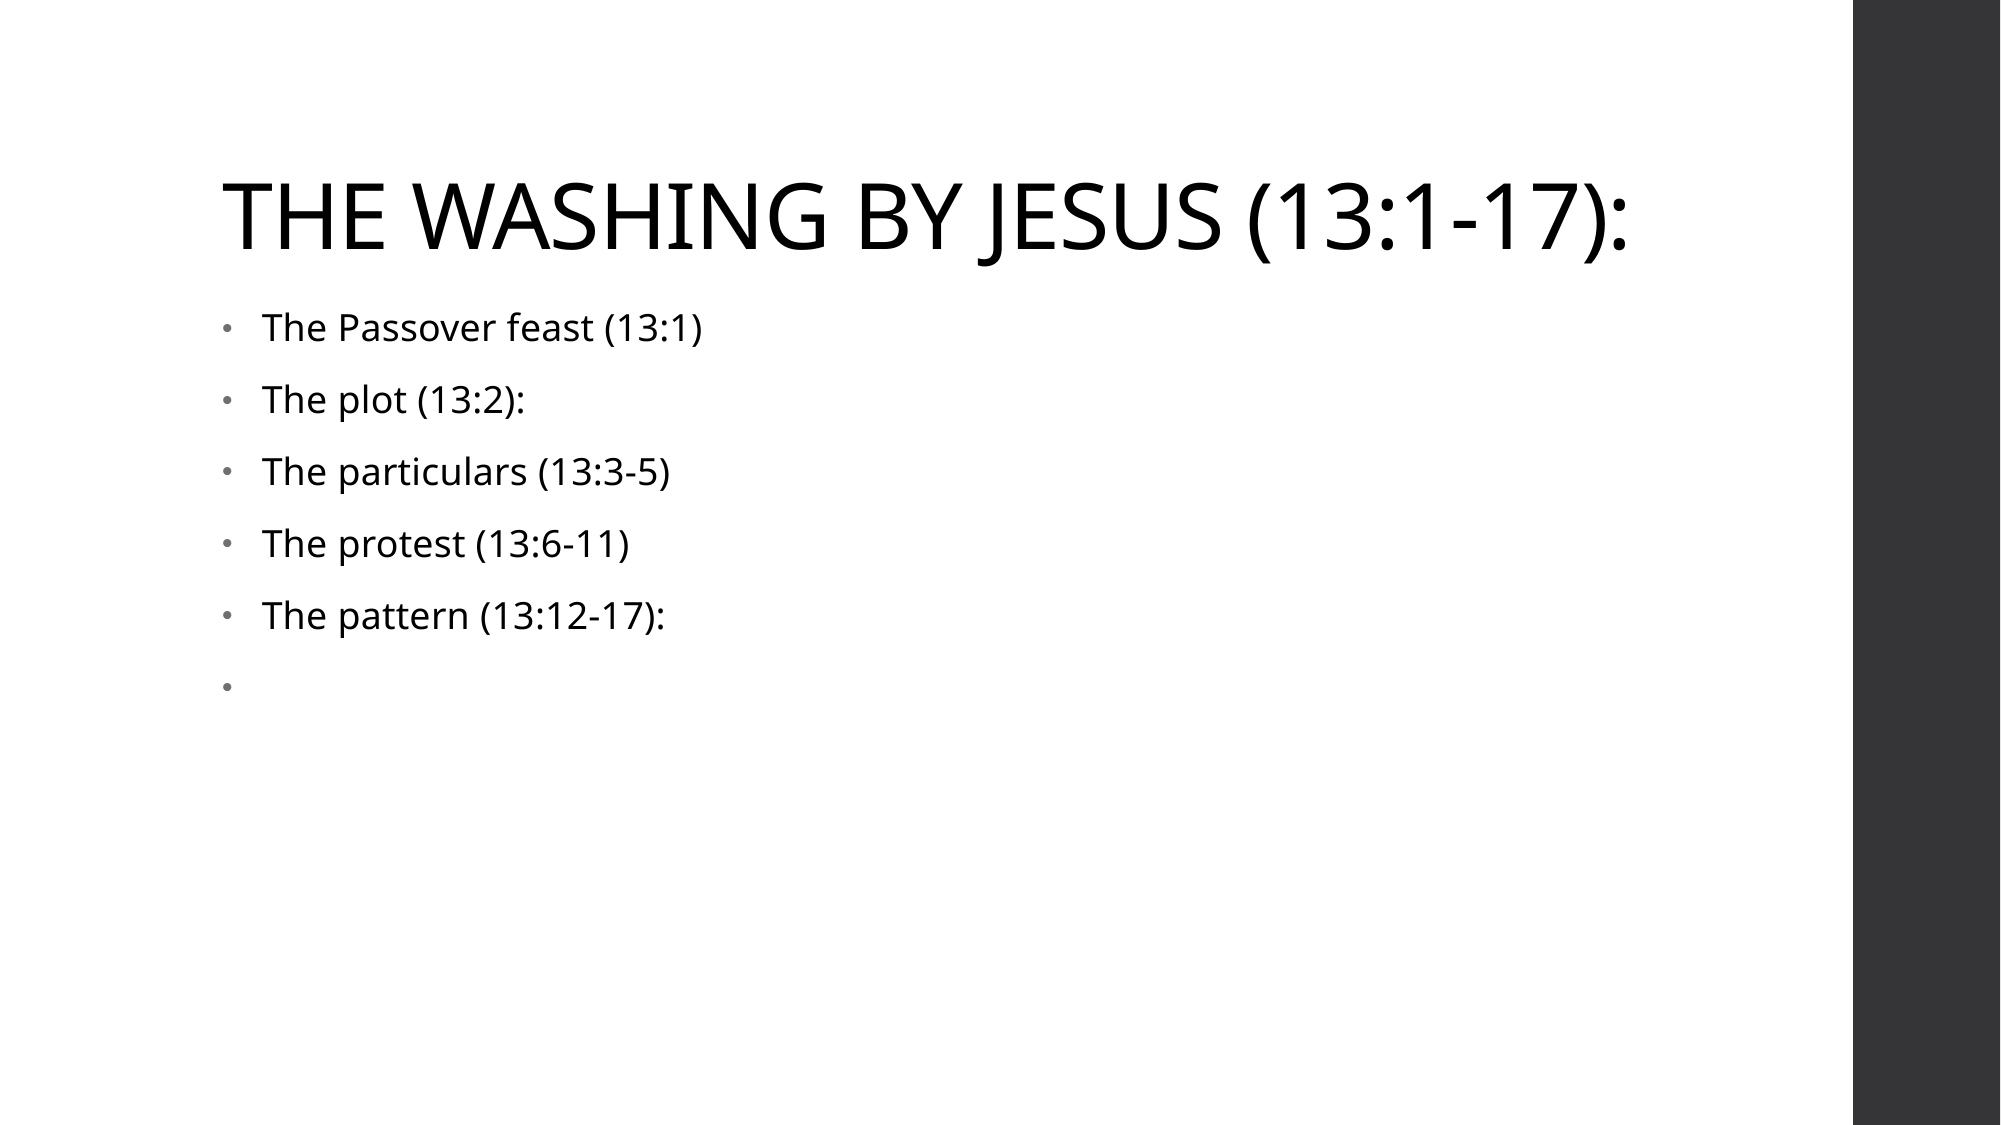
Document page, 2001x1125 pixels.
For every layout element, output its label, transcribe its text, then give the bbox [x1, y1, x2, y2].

title THE WASHING BY JESUS (13:1-17): [206, 60, 1797, 278]
list The Passover feast (13:1) The plot (13:2): The particulars (13:3-5) The protest (13:6-11) The pattern (13:12-17): [206, 299, 1617, 1014]
